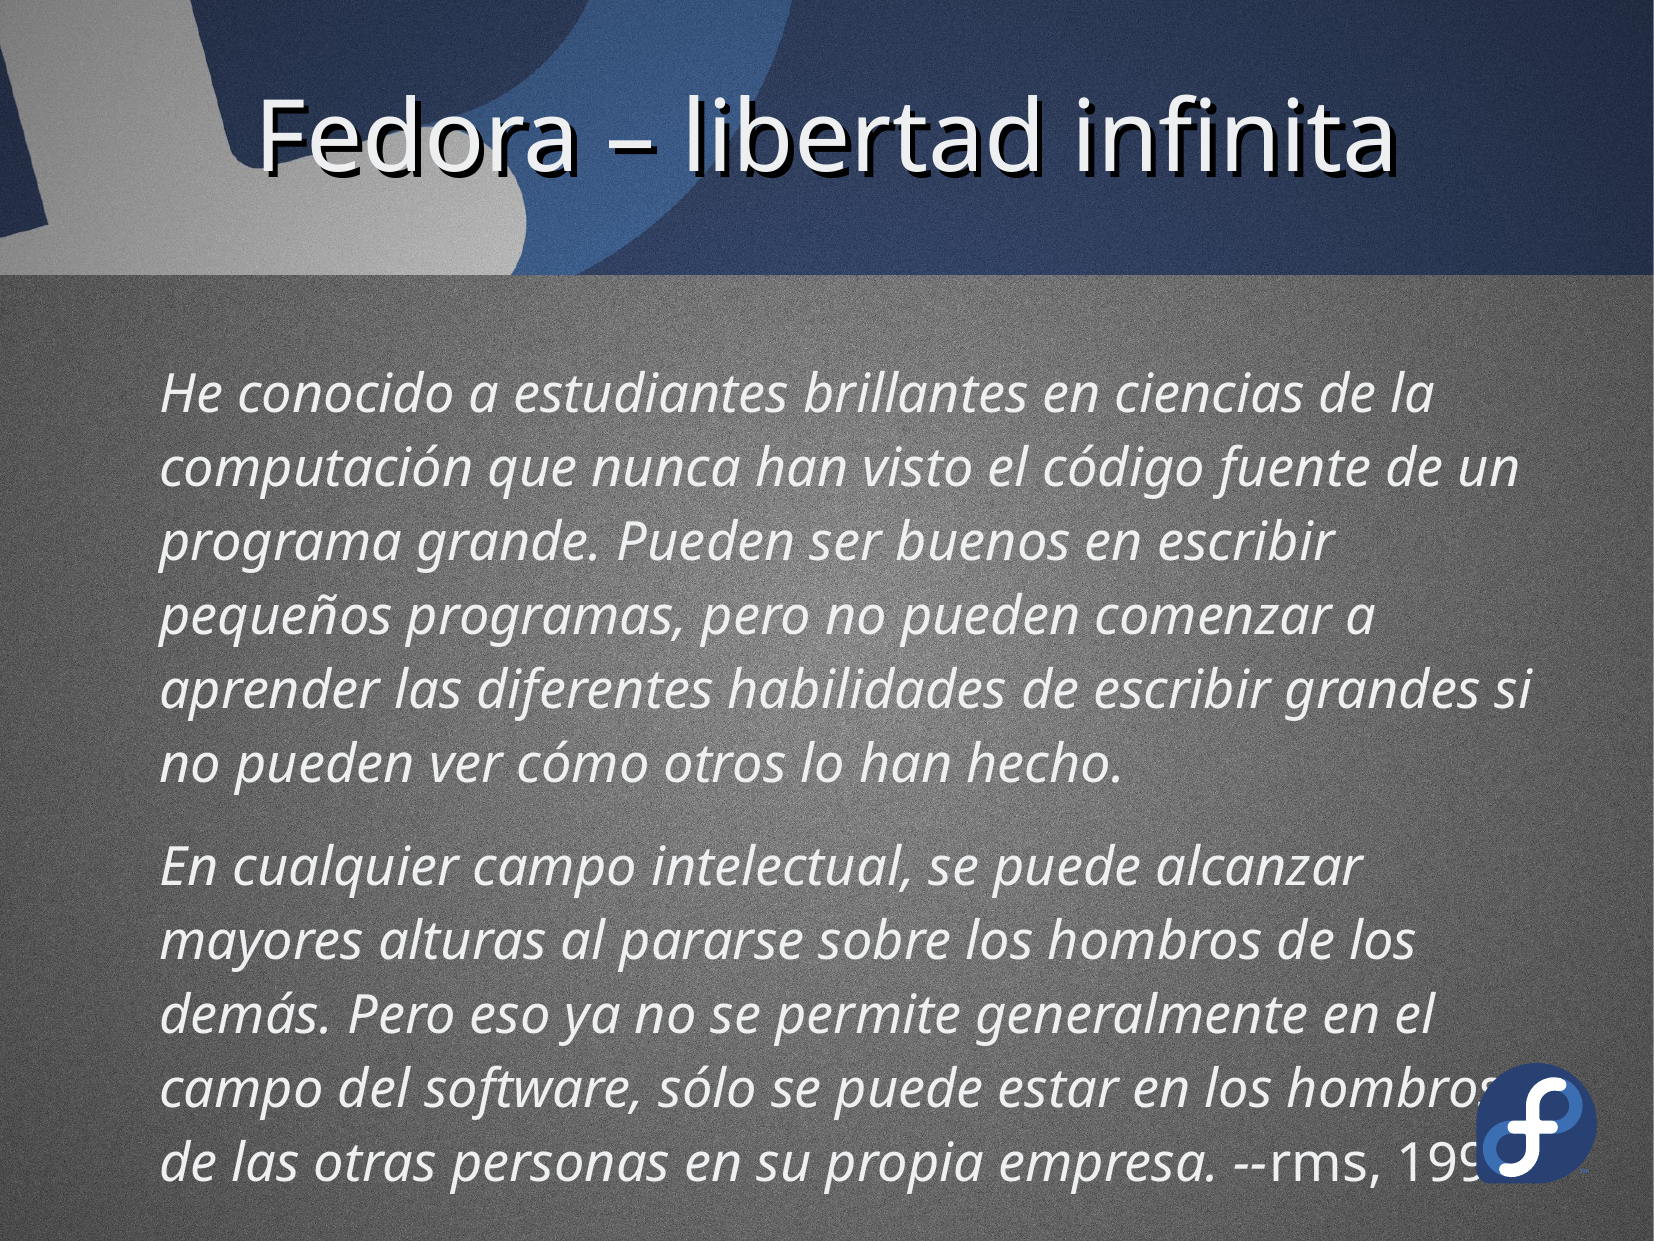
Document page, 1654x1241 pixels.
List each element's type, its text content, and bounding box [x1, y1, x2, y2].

title Fedora – libertad infinita [88, 29, 1565, 237]
picture [0, 0, 1654, 1241]
list He conocido a estudiantes brillantes en ciencias de la computación que nunca han visto el código fuente de un programa grande. Pueden ser buenos en escribir pequeños programas, pero no pueden comenzar a aprender las diferentes habilidades de escribir grandes si no pueden ver cómo otros lo han hecho. En cualquier campo intelectual, se puede alcanzar mayores alturas al pararse sobre los hombros de los demás. Pero eso ya no se permite generalmente en el campo del software, sólo se puede estar en los hombros de las otras personas en su propia empresa. --rms, 1991 [88, 354, 1565, 1204]
